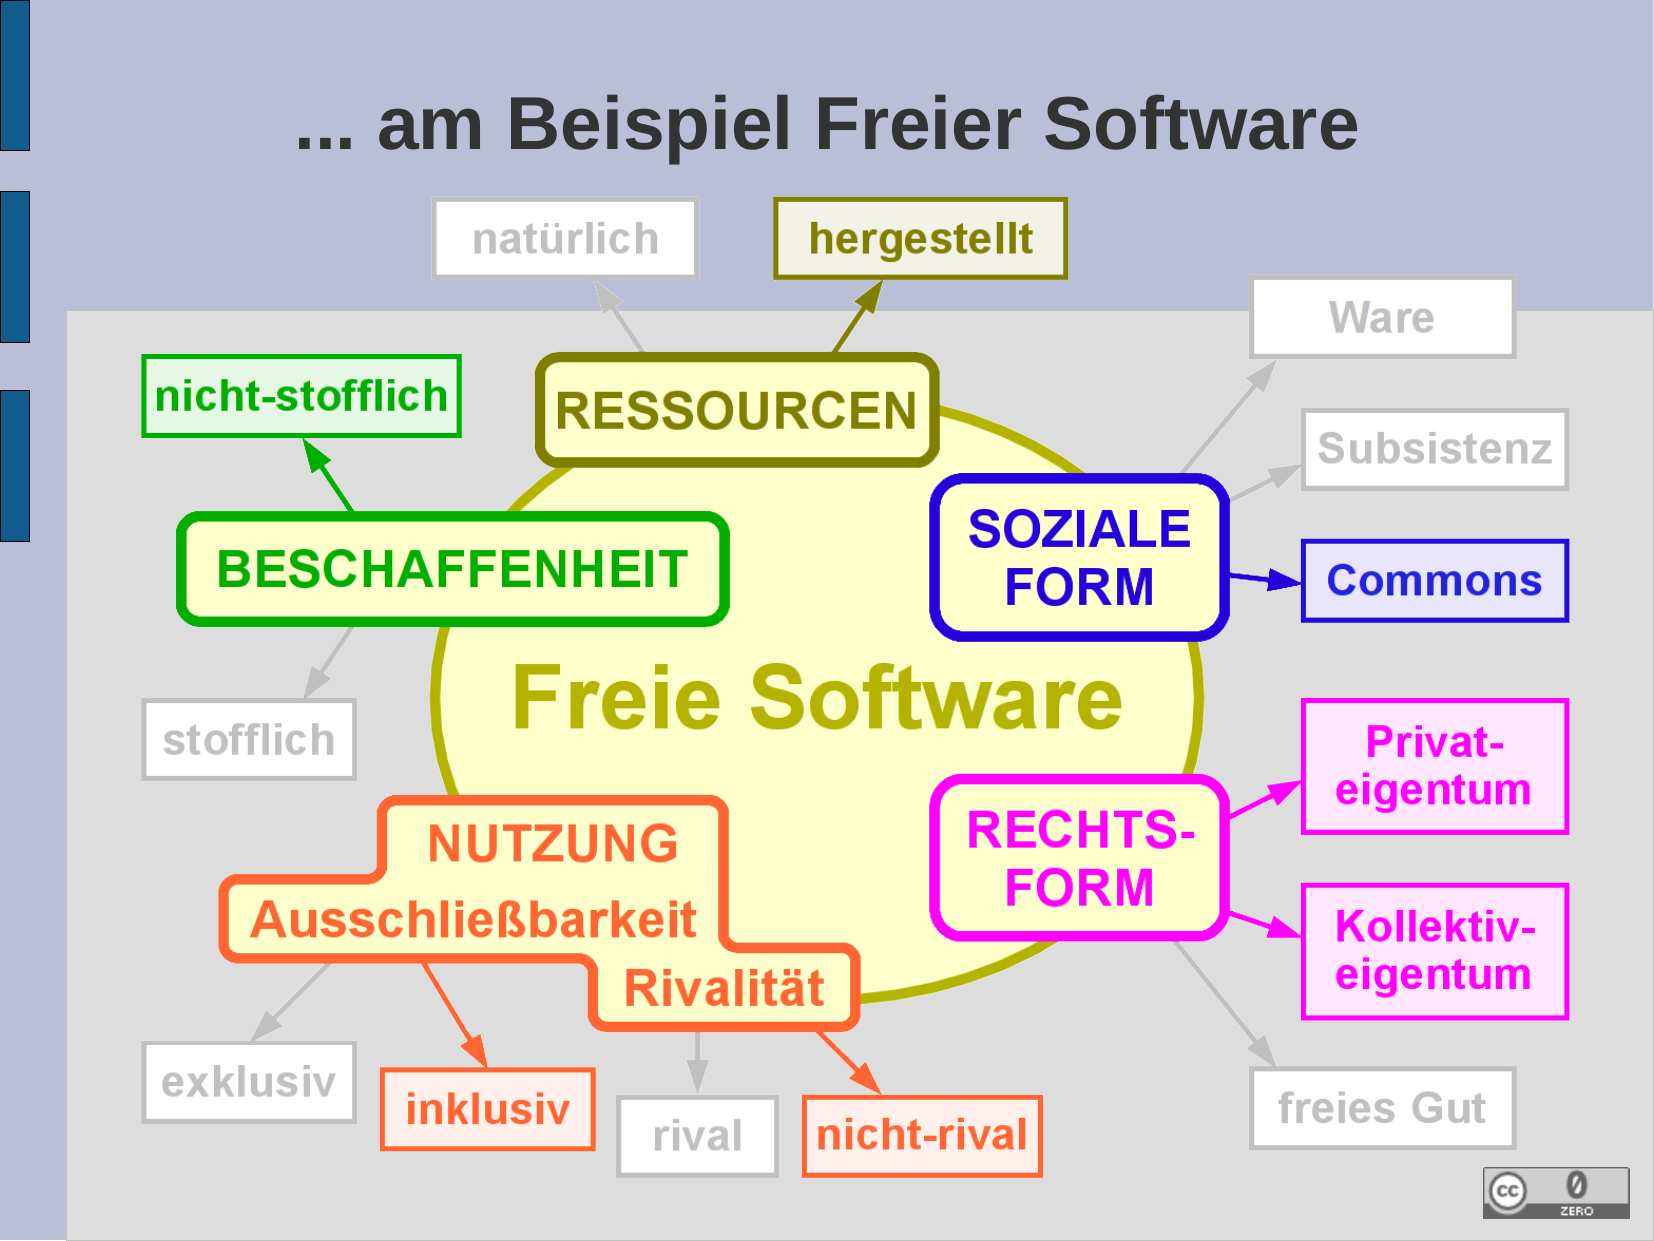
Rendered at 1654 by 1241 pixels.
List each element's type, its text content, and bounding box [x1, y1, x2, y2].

picture [118, 147, 1630, 1241]
title ... am Beispiel Freier Software [121, 61, 1534, 147]
